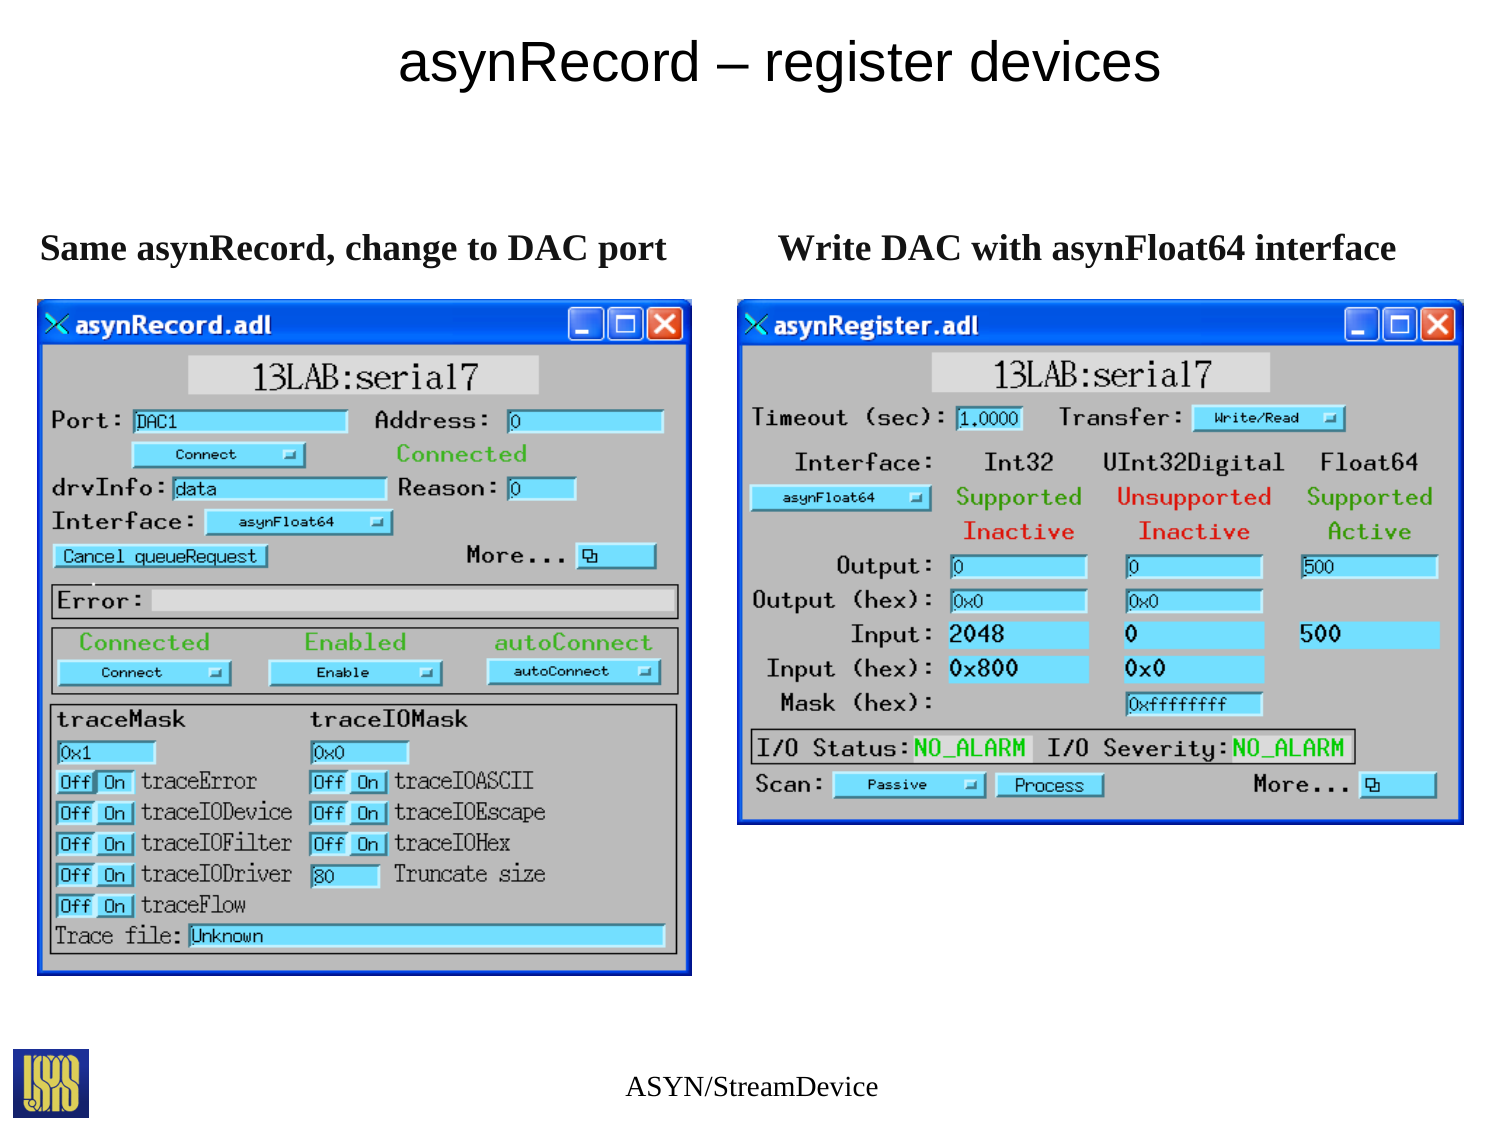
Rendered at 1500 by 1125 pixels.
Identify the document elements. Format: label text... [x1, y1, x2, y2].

title asynRecord – register devices [125, 24, 1401, 101]
text_box Write DAC with asynFloat64 interface [712, 214, 1463, 276]
picture [737, 299, 1464, 826]
picture [13, 1049, 89, 1118]
text_box Same asynRecord, change to DAC port [24, 214, 701, 276]
picture [37, 299, 692, 976]
